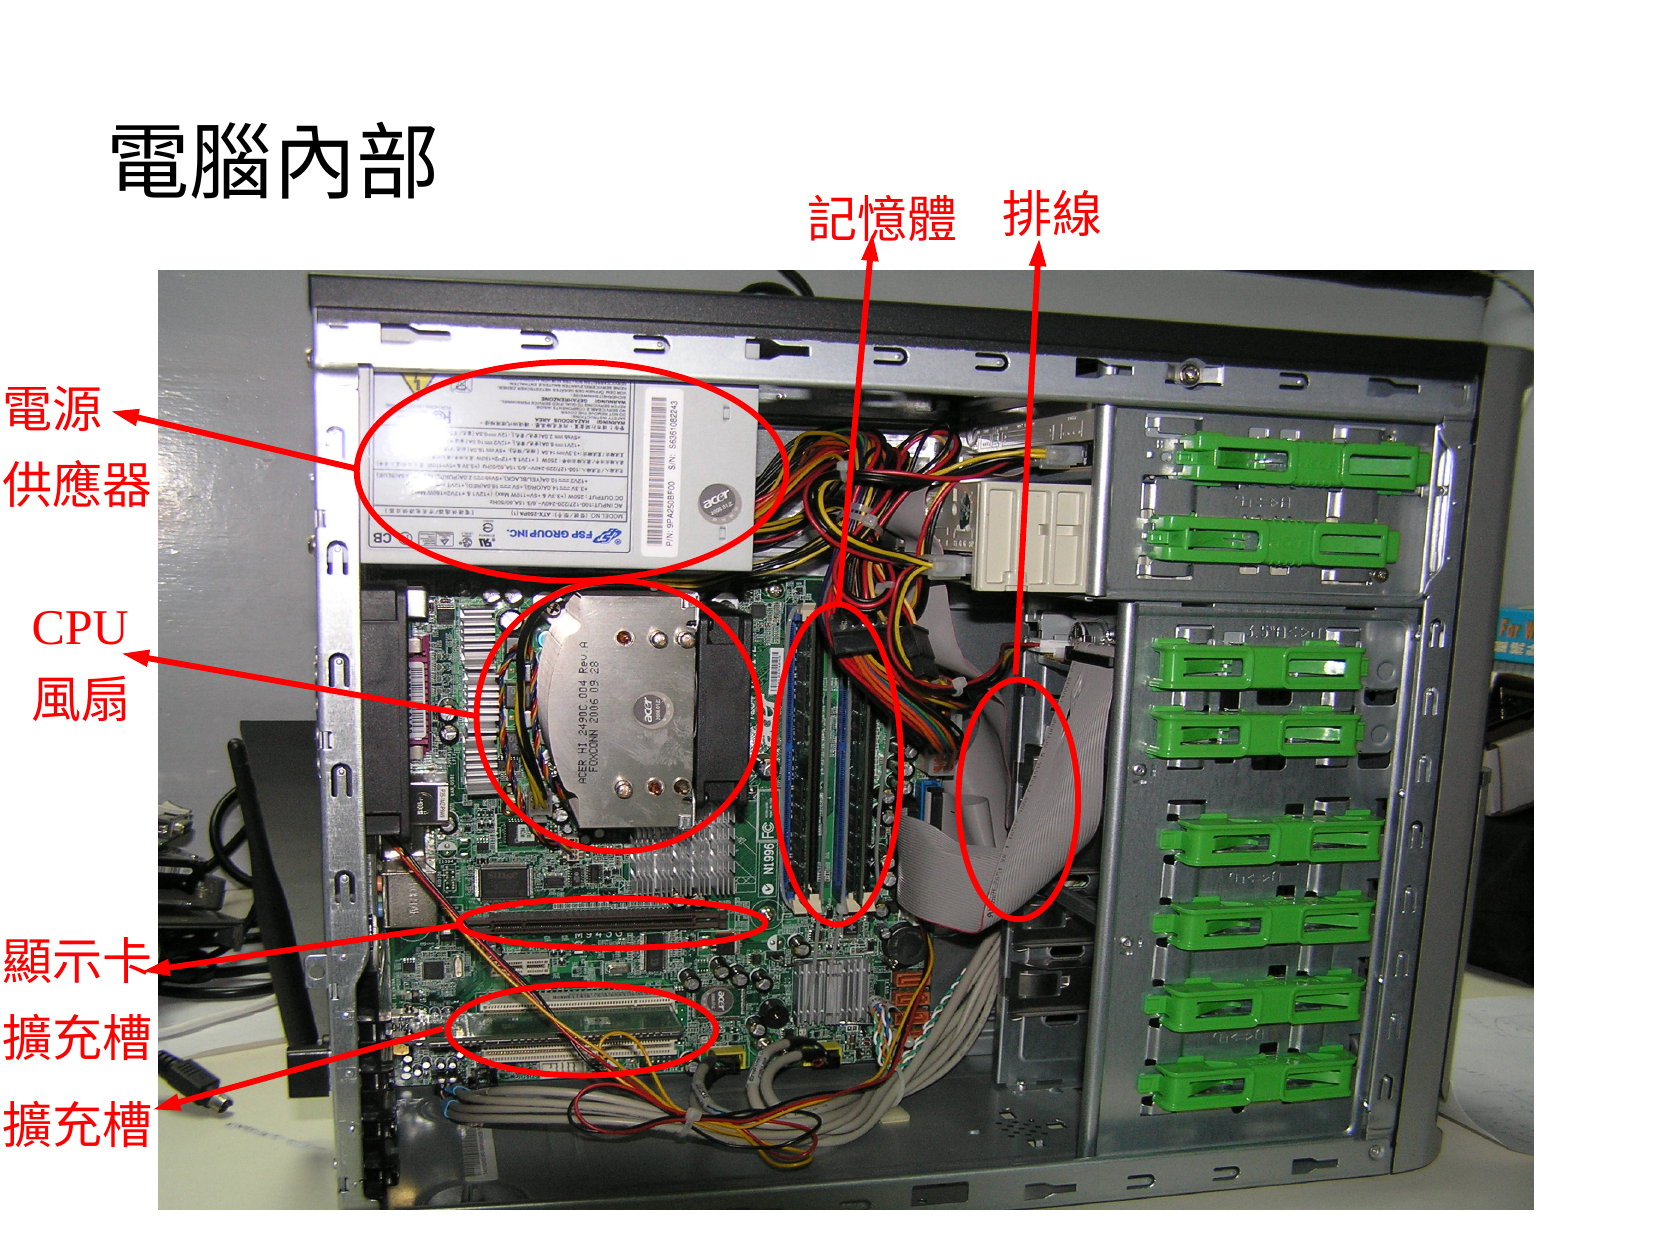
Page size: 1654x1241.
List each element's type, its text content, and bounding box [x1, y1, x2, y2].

text_box 電源 供應器 [0, 361, 157, 476]
picture [158, 270, 1534, 1210]
picture [360, 365, 783, 577]
title 電腦內部 [82, 49, 464, 257]
text_box 排線 [1000, 166, 1107, 226]
text_box 顯示卡 擴充槽 [0, 914, 157, 1028]
text_box CPU 風扇 [28, 593, 135, 711]
text_box 記憶體 [804, 171, 961, 231]
picture [777, 608, 898, 921]
picture [451, 988, 713, 1072]
picture [158, 426, 572, 712]
picture [464, 902, 762, 944]
picture [480, 584, 757, 848]
text_box 擴充槽 [0, 1078, 157, 1137]
